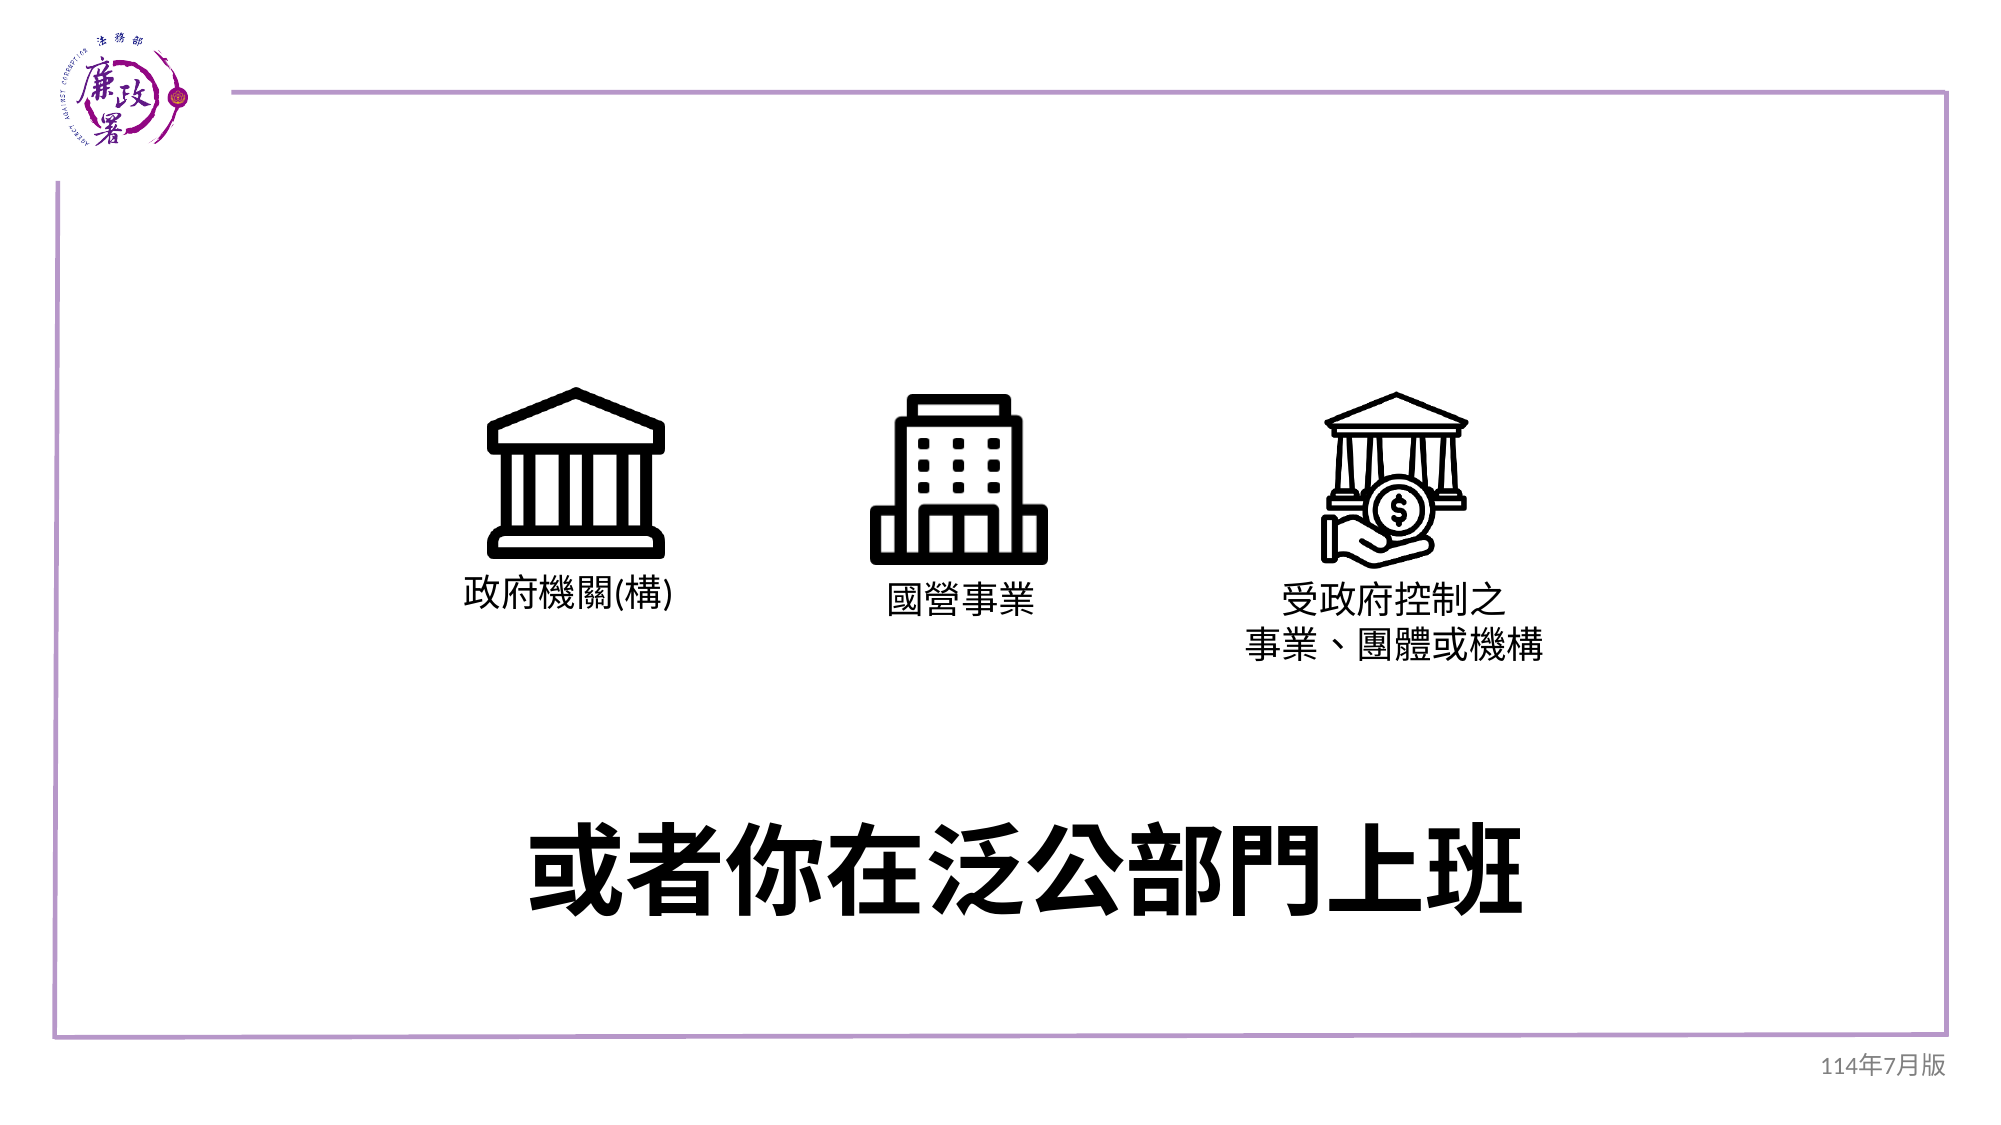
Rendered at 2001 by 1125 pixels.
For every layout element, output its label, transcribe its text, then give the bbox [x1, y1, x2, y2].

picture [60, 32, 188, 146]
text_box 或者你在泛公部門上班 [510, 800, 1541, 936]
text_box 國營事業 [871, 568, 1052, 629]
picture [1305, 391, 1484, 568]
text_box 政府機關(構) [448, 561, 689, 622]
text_box 受政府控制之 事業、團體或機構 [1229, 568, 1560, 674]
picture [487, 387, 665, 559]
picture [870, 394, 1048, 565]
